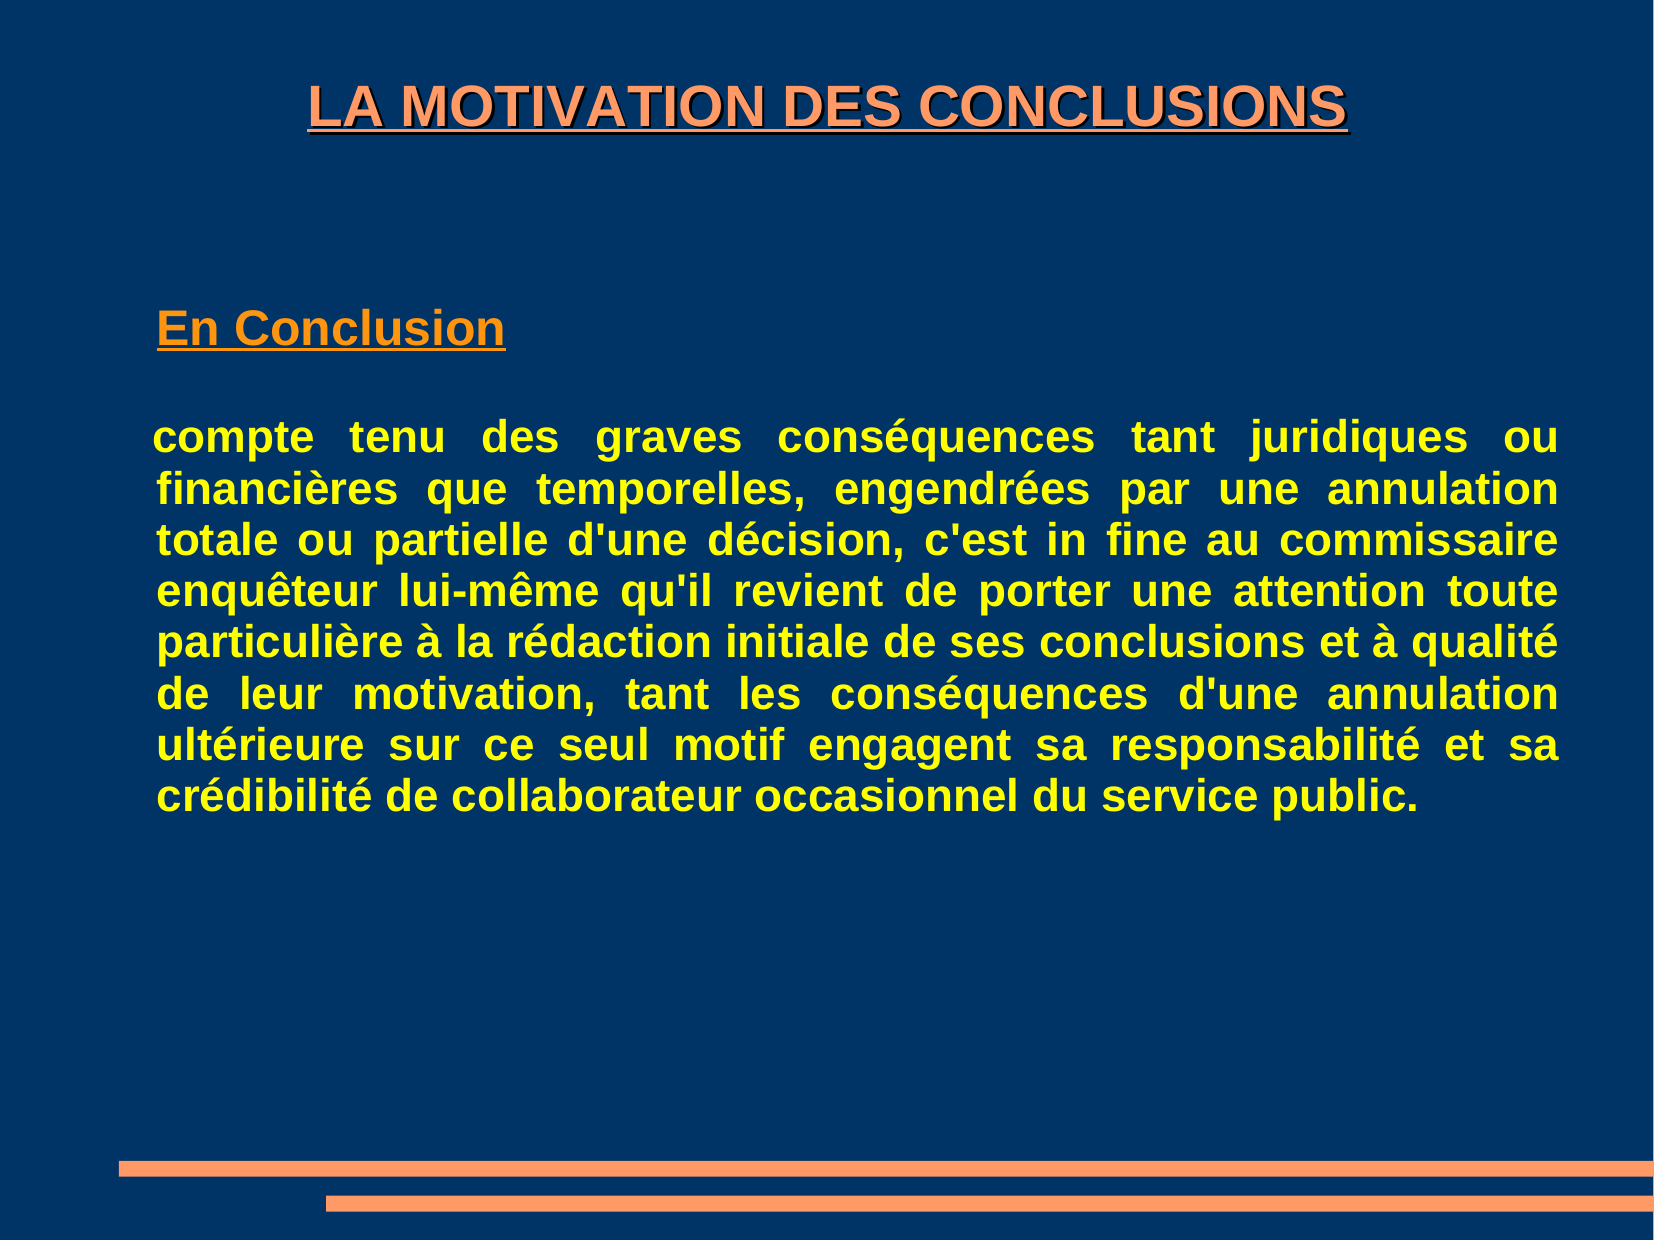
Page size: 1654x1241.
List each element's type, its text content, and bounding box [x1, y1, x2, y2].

subtitle En Conclusion compte tenu des graves conséquences tant juridiques ou financières que temporelles, engendrées par une annulation totale ou partielle d'une décision, c'est in fine au commissaire enquêteur lui-même qu'il revient de porter une attention toute particulière à la rédaction initiale de ses conclusions et à qualité de leur motivation, tant les conséquences d'une annulation ultérieure sur ce seul motif engagent sa responsabilité et sa crédibilité de collaborateur occasionnel du service public. [121, 212, 1561, 1132]
title LA MOTIVATION DES CONCLUSIONS [121, 46, 1534, 166]
